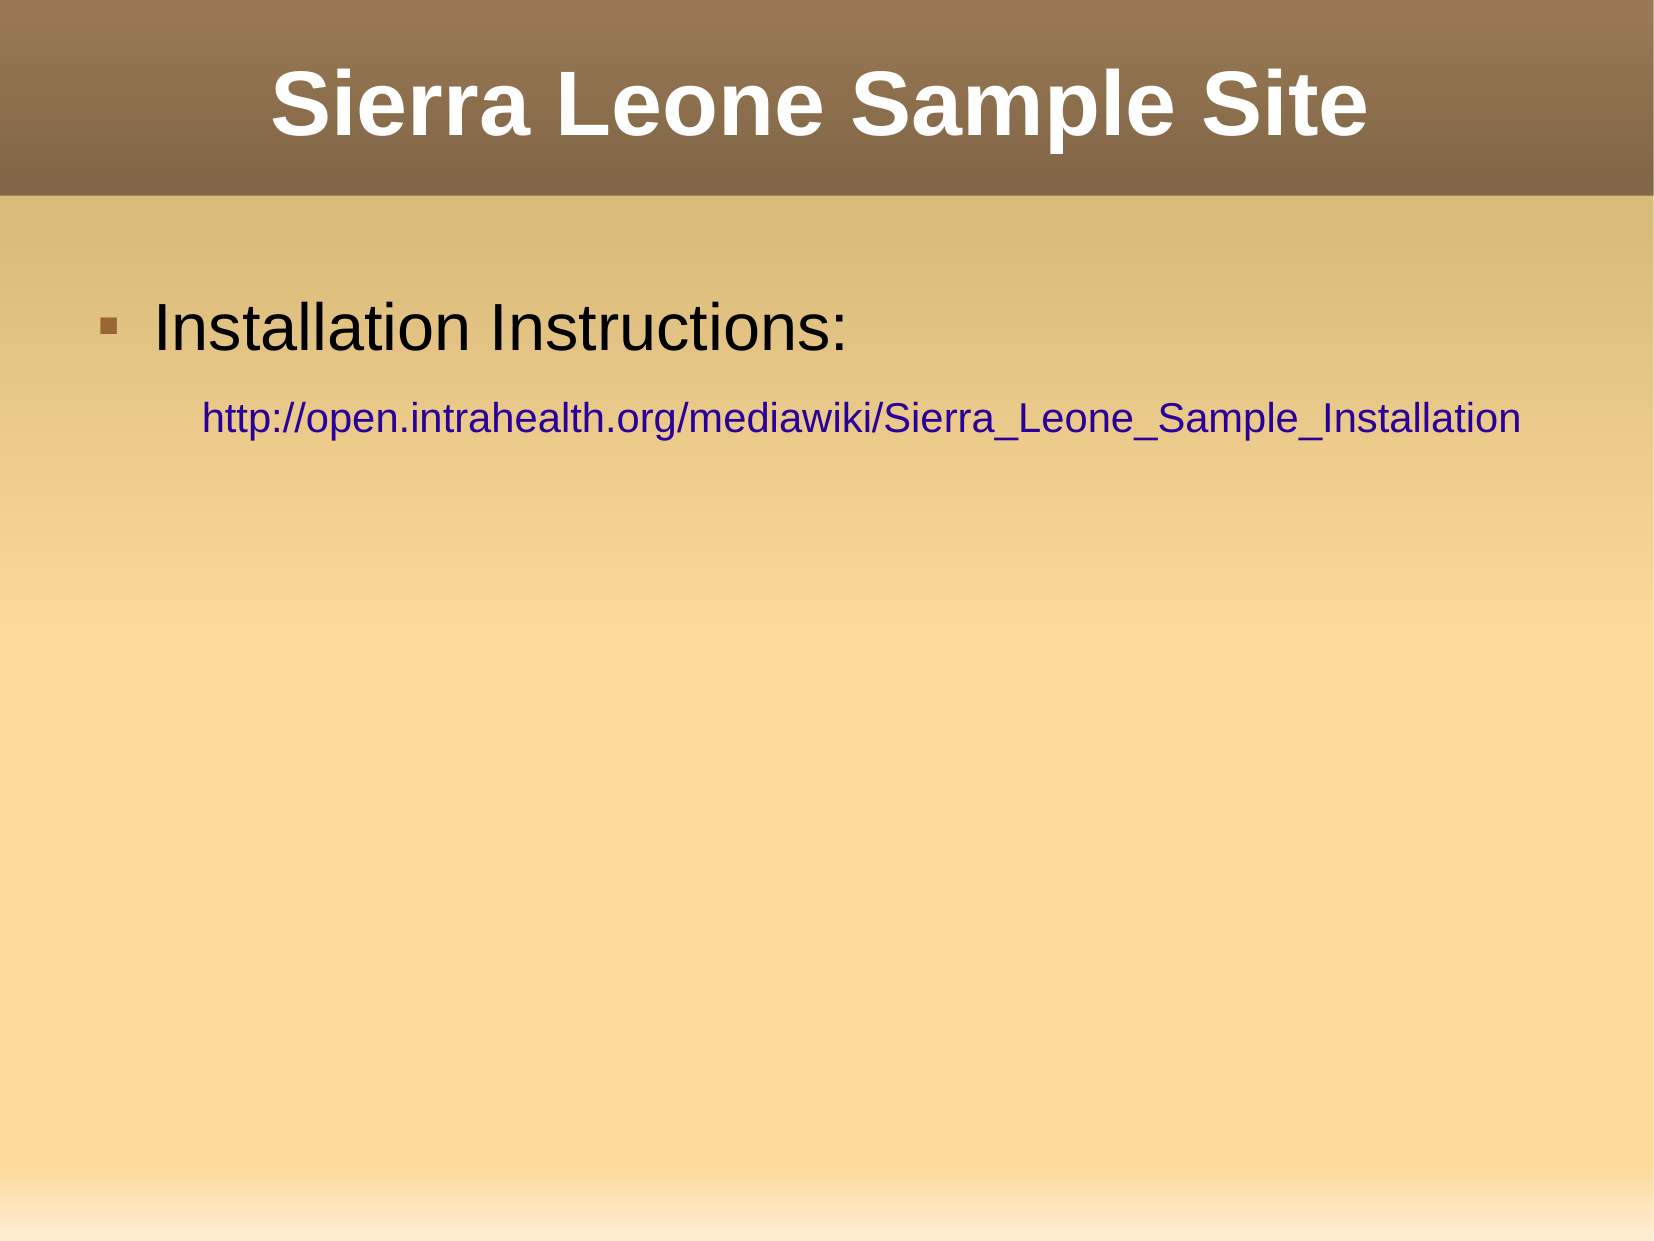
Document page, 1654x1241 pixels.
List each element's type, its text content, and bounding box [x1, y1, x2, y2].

list Installation Instructions: http://open.intrahealth.org/mediawiki/Sierra_Leone_Sample_Installation [82, 290, 1571, 1094]
title Sierra Leone Sample Site [76, 7, 1565, 200]
picture [0, 0, 1654, 1241]
